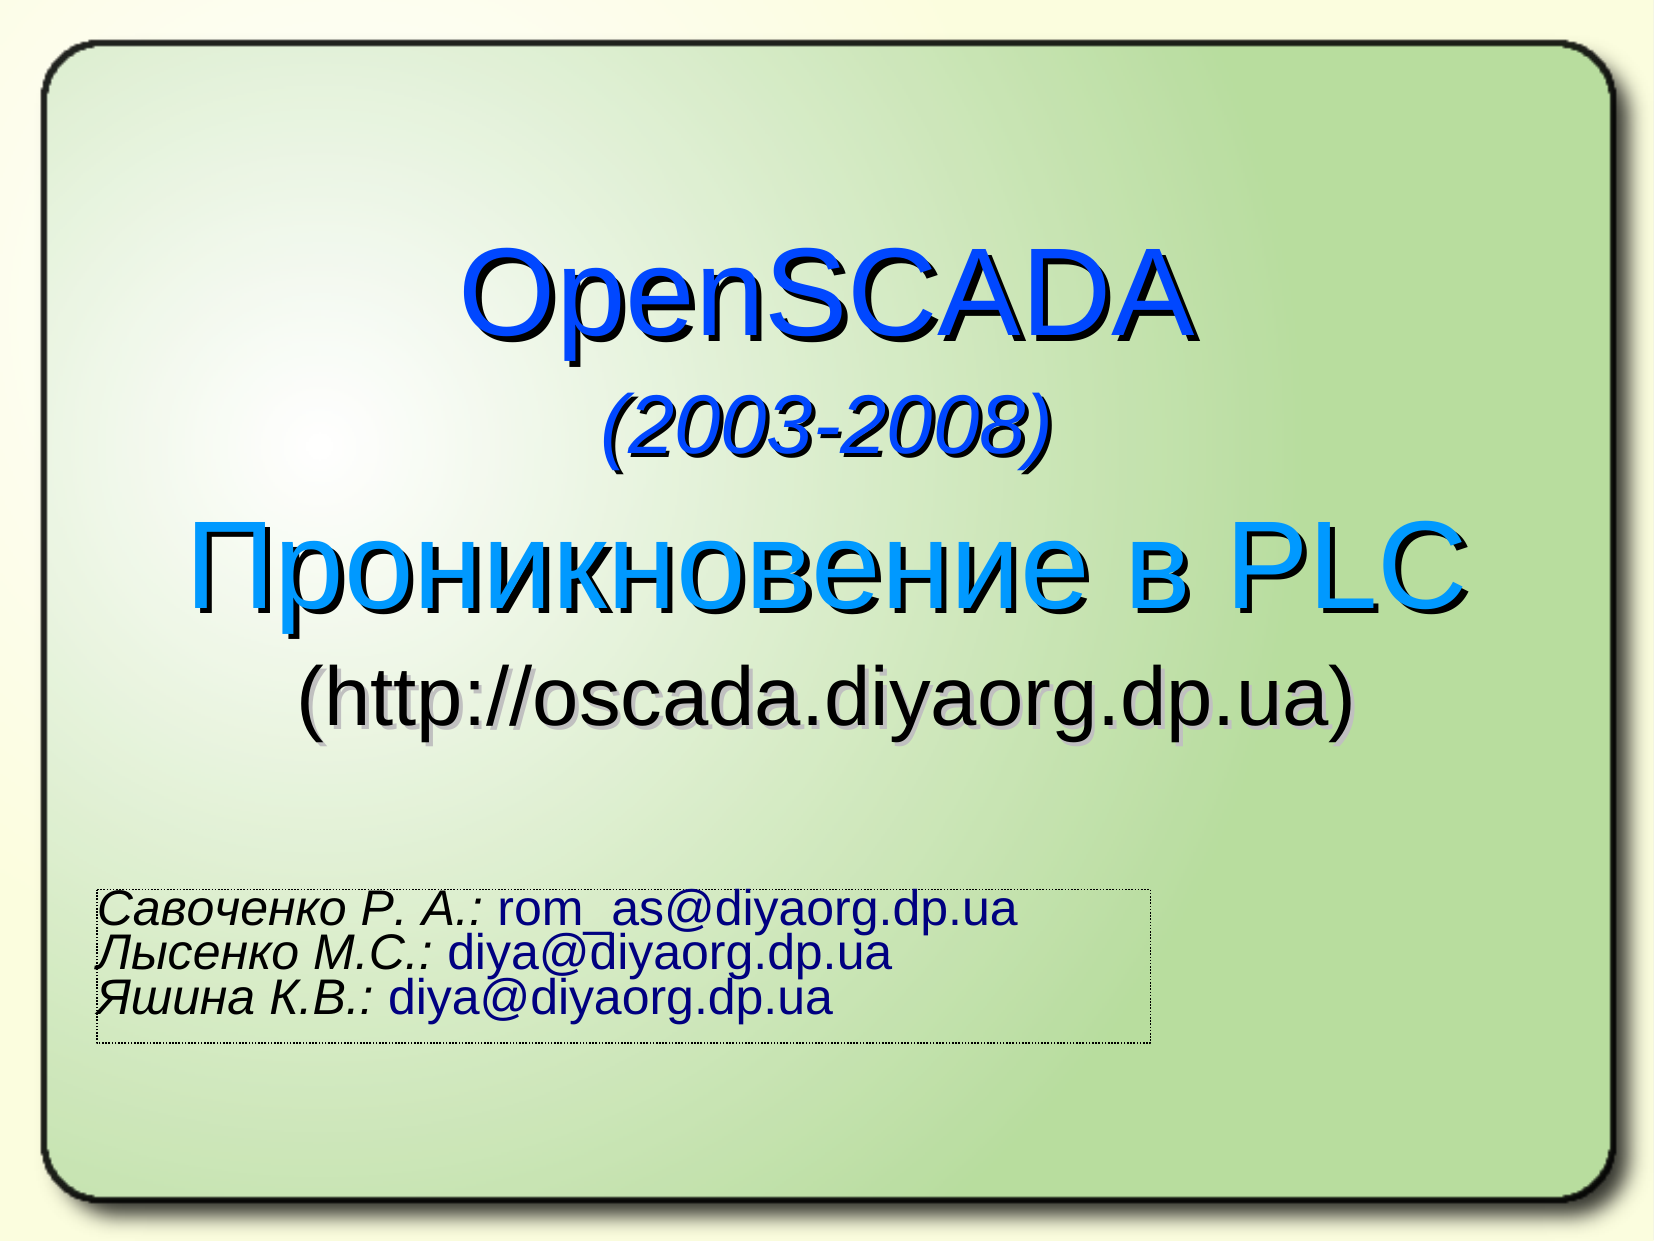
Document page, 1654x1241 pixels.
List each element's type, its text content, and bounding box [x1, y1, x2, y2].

title OpenSCADA (2003-2008) Проникновение в PLC (http://oscada.diyaorg.dp.ua) [43, 170, 1611, 772]
text_box Савоченко Р. А.: rom_as@diyaorg.dp.ua Лысенко М.С.: diya@diyaorg.dp.ua Яшина К.В.: diya@diyaorg.dp.ua [96, 889, 1151, 1043]
picture [0, 0, 1654, 1241]
